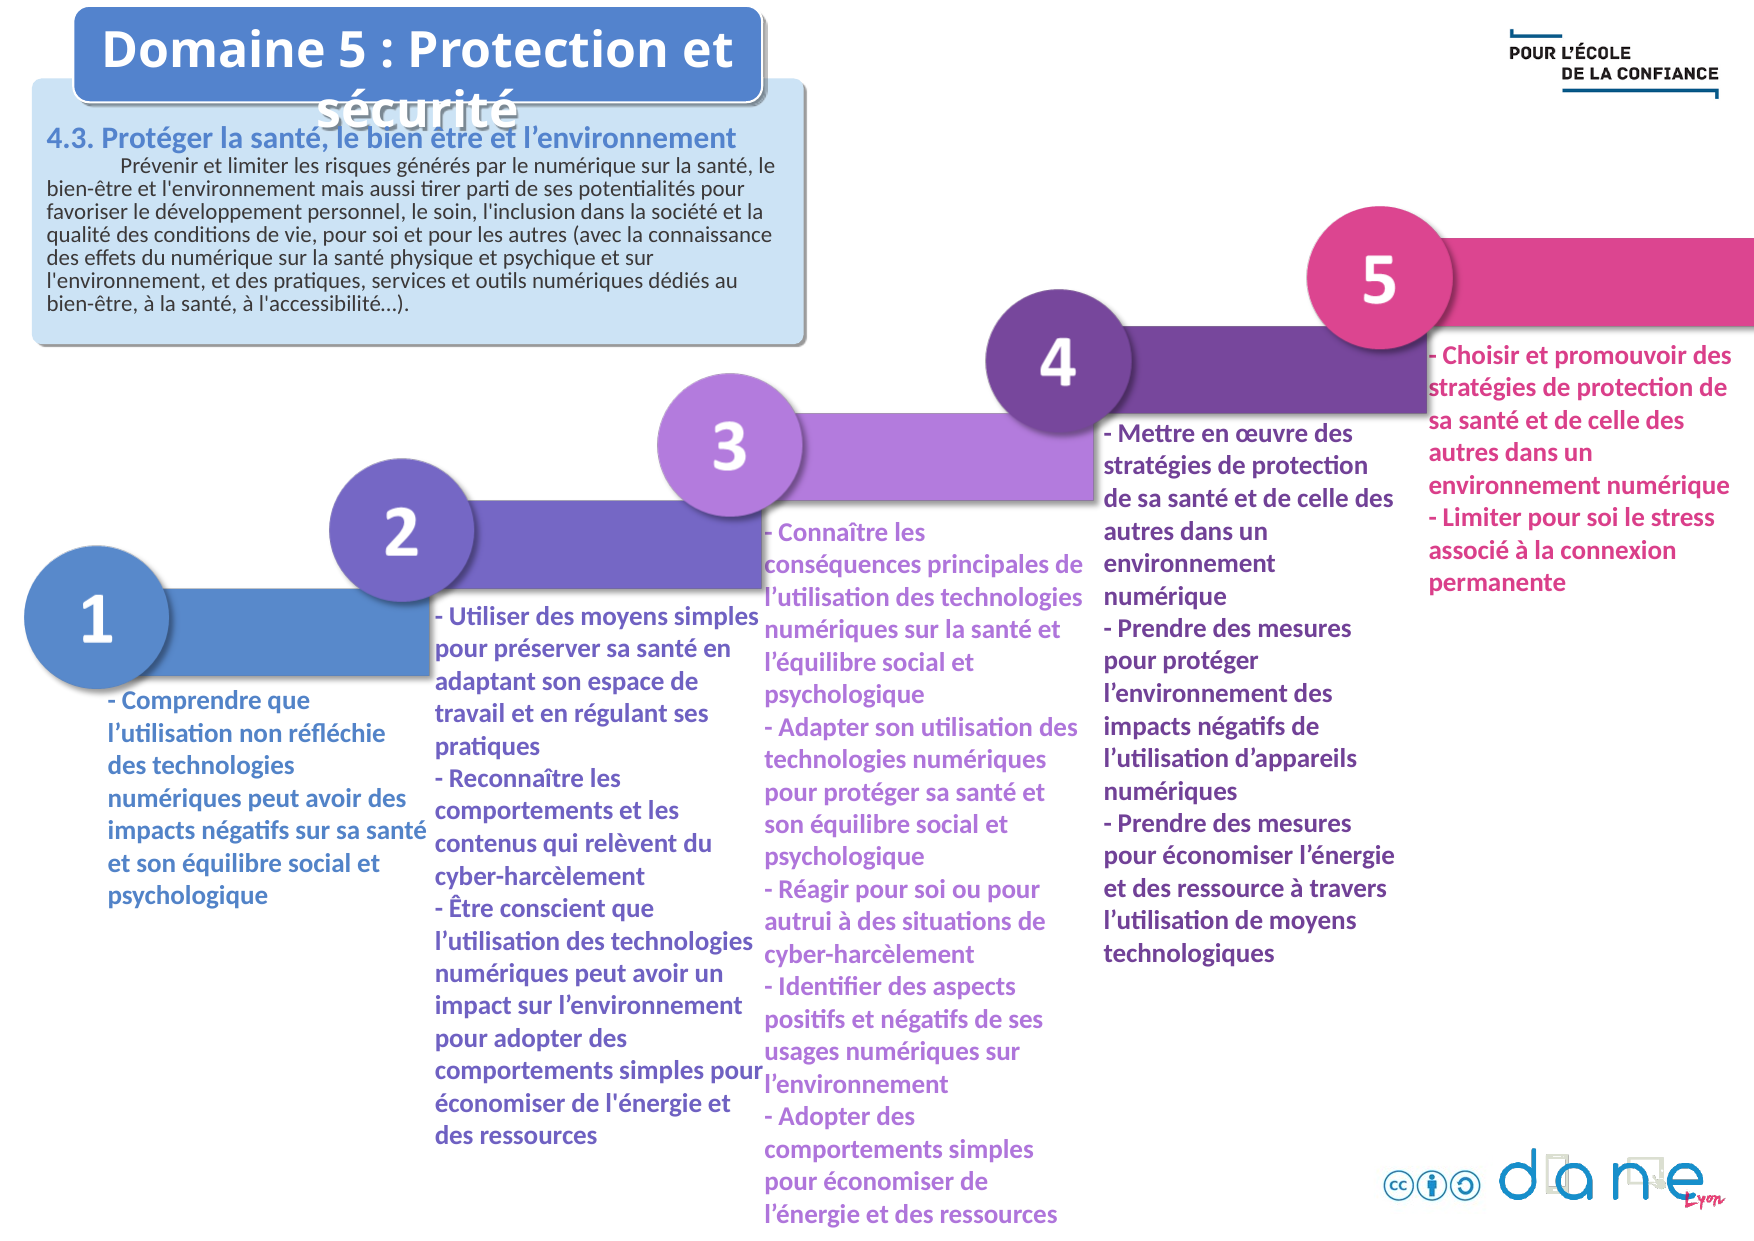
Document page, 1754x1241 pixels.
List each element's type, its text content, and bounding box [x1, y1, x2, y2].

text_box [351, 105, 361, 110]
text_box - Comprendre que l’utilisation non réfléchie des technologies numériques peut avoir des impacts négatifs sur sa santé et son équilibre social et psychologique [93, 721, 420, 918]
text_box - Utiliser des moyens simples pour préserver sa santé en adaptant son espace de travail et en régulant ses pratiques - Reconnaître les comportements et les contenus qui relèvent du cyber-harcèlement - Être conscient que l’utilisation des technologies numériques peut avoir un impact sur l’environnement pour adopter des comportements simples pour économiser de l'énergie et des ressources [420, 721, 749, 1158]
text_box [440, 103, 456, 118]
text_box [31, 78, 330, 118]
text_box [463, 103, 472, 118]
text_box [380, 103, 400, 118]
text_box - Mettre en œuvre des stratégies de protection de sa santé et de celle des autres dans un environnement numérique - Prendre des mesures pour protéger l’environnement des impacts négatifs de l’utilisation d’appareils numériques - Prendre des mesures pour économiser l’énergie et des ressource à travers l’utilisation de moyens technologiques [1089, 721, 1414, 975]
text_box [499, 78, 804, 118]
text_box [479, 103, 494, 118]
text_box [351, 103, 375, 118]
picture [1493, 12, 1734, 113]
text_box 4.3. Protéger la santé, le bien être et l’environnement Prévenir et limiter les risques générés par le numérique sur la santé, le bien-être et l'environnement mais aussi tirer parti de ses potentialités pour favoriser le développement personnel, le soin, l'inclusion dans la société et la qualité des conditions de vie, pour soi et pour les autres (avec la connaissance des effets du numérique sur la santé physique et psychique et sur l'environnement, et des pratiques, services et outils numériques dédiés au bien-être, à la santé, à l'accessibilité…). [31, 118, 804, 363]
text_box [499, 105, 509, 110]
text_box [425, 103, 433, 118]
text_box [326, 103, 346, 118]
text_box [407, 103, 418, 118]
picture [1364, 1139, 1729, 1214]
picture [20, 202, 1754, 721]
text_box Domaine 5 : Protection et sécurité [73, 5, 763, 103]
text_box - Connaître les conséquences principales de l’utilisation des technologies numériques sur la santé et l’équilibre social et psychologique - Adapter son utilisation des technologies numériques pour protéger sa santé et son équilibre social et psychologique - Réagir pour soi ou pour autrui à des situations de cyber-harcèlement - Identifier des aspects positifs et négatifs de ses usages numériques sur l’environnement - Adopter des comportements simples pour économiser de l’énergie et des ressources [749, 721, 1100, 1236]
